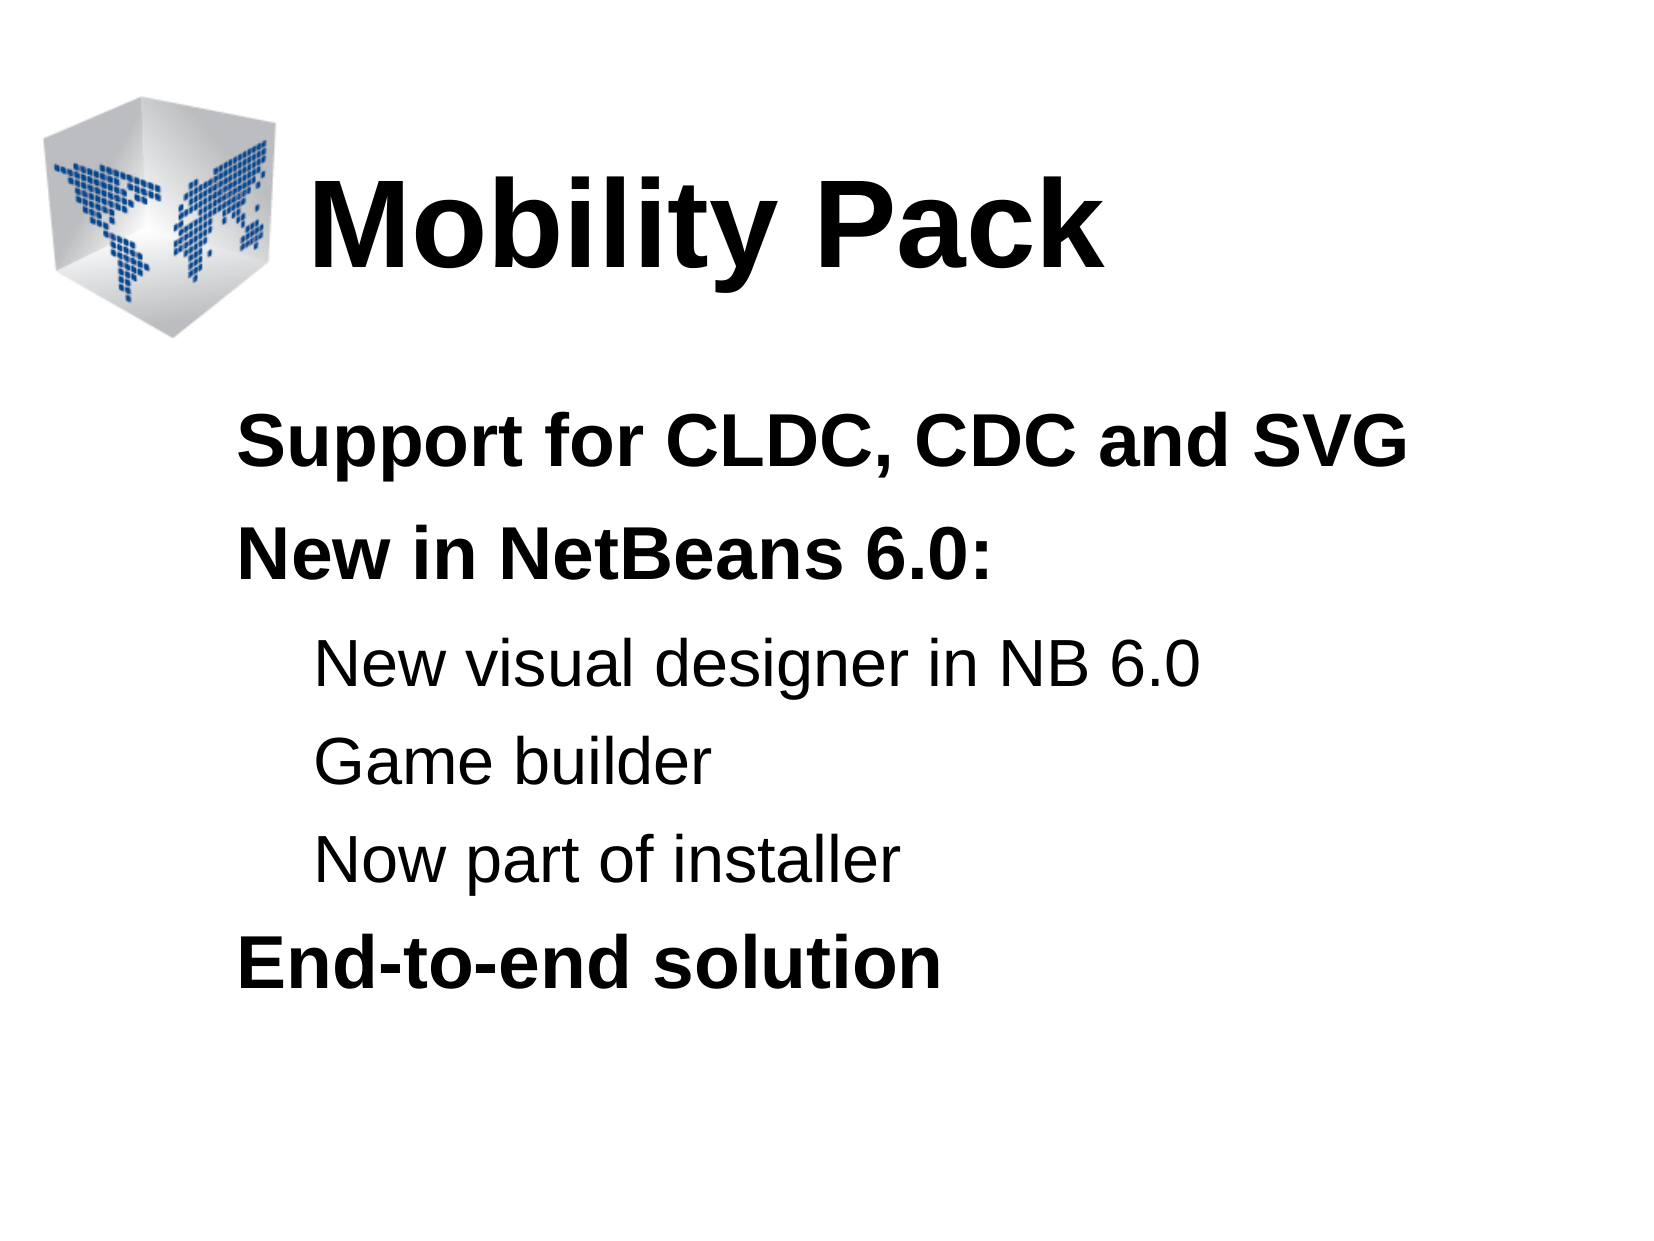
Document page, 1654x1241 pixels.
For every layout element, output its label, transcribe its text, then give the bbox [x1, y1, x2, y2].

picture [11, 84, 284, 349]
title Mobility Pack [307, 120, 1500, 328]
list Support for CLDC, CDC and SVG New in NetBeans 6.0: New visual designer in NB 6.0 Game builder Now part of installer End-to-end solution [219, 398, 1565, 1005]
